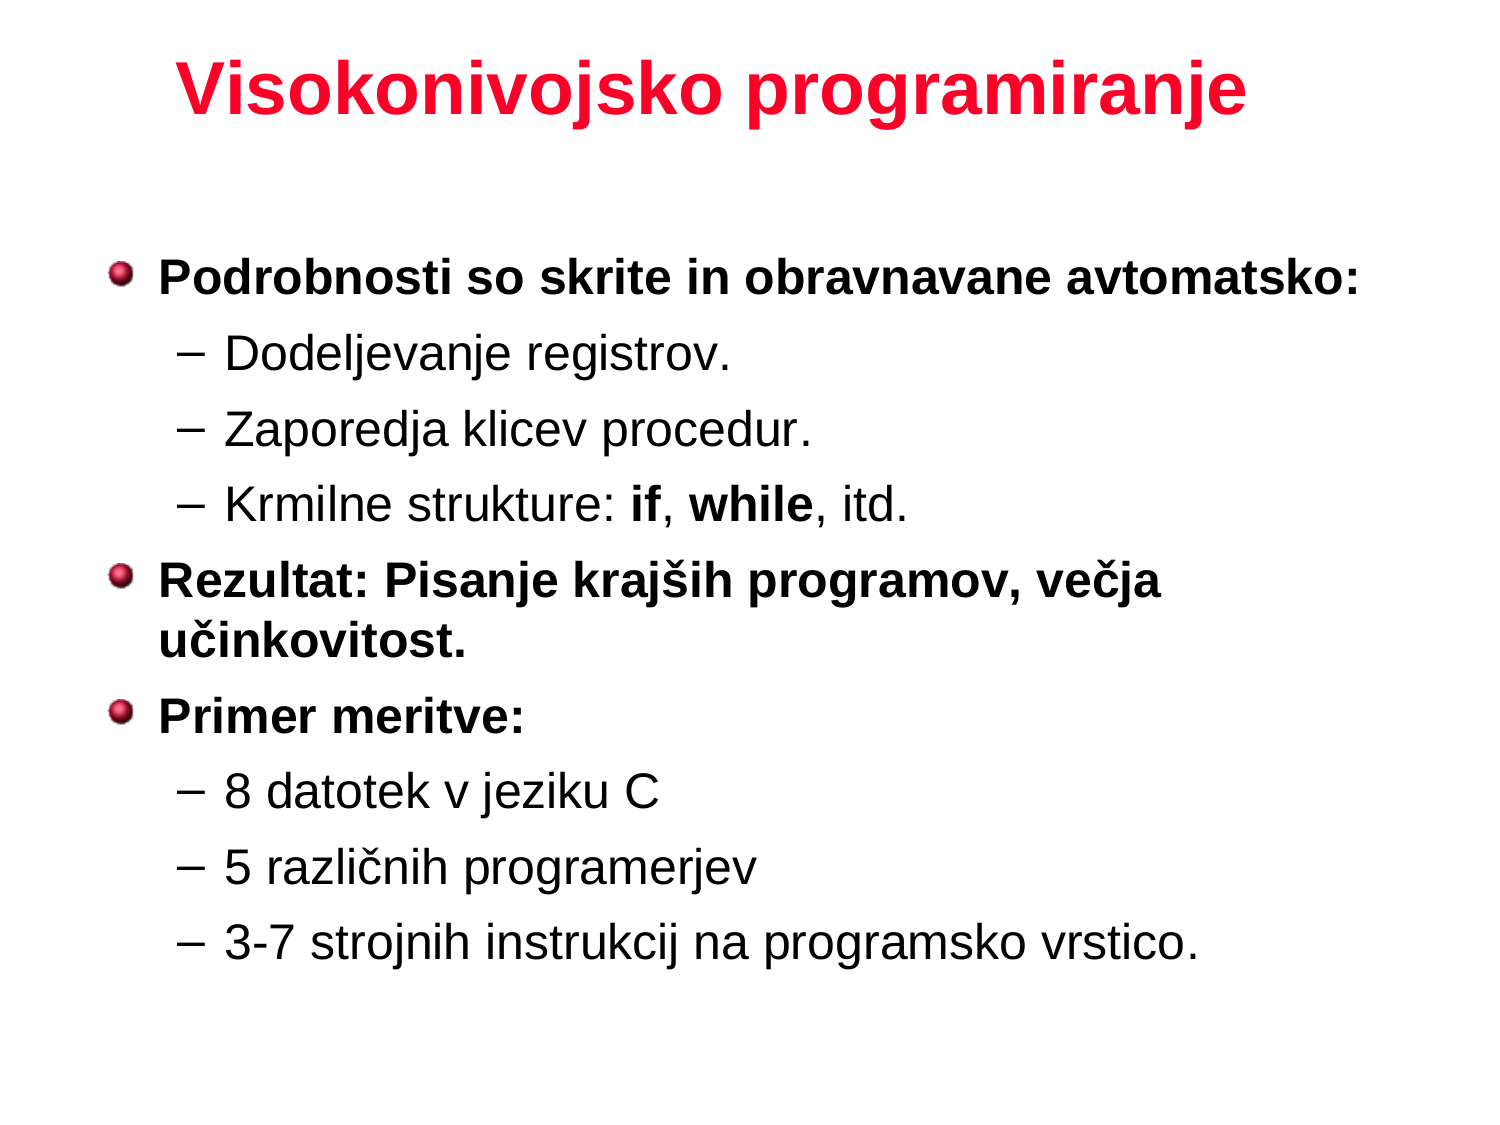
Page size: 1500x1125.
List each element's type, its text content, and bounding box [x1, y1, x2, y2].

title Visokonivojsko programiranje [87, 6, 1338, 138]
list Podrobnosti so skrite in obravnavane avtomatsko: Dodeljevanje registrov. Zaporedja klicev procedur. Krmilne strukture: if, while, itd. Rezultat: Pisanje krajših programov, večja učinkovitost. Primer meritve: 8 datotek v jeziku C 5 različnih programerjev 3-7 strojnih instrukcij na programsko vrstico. [87, 237, 1438, 978]
